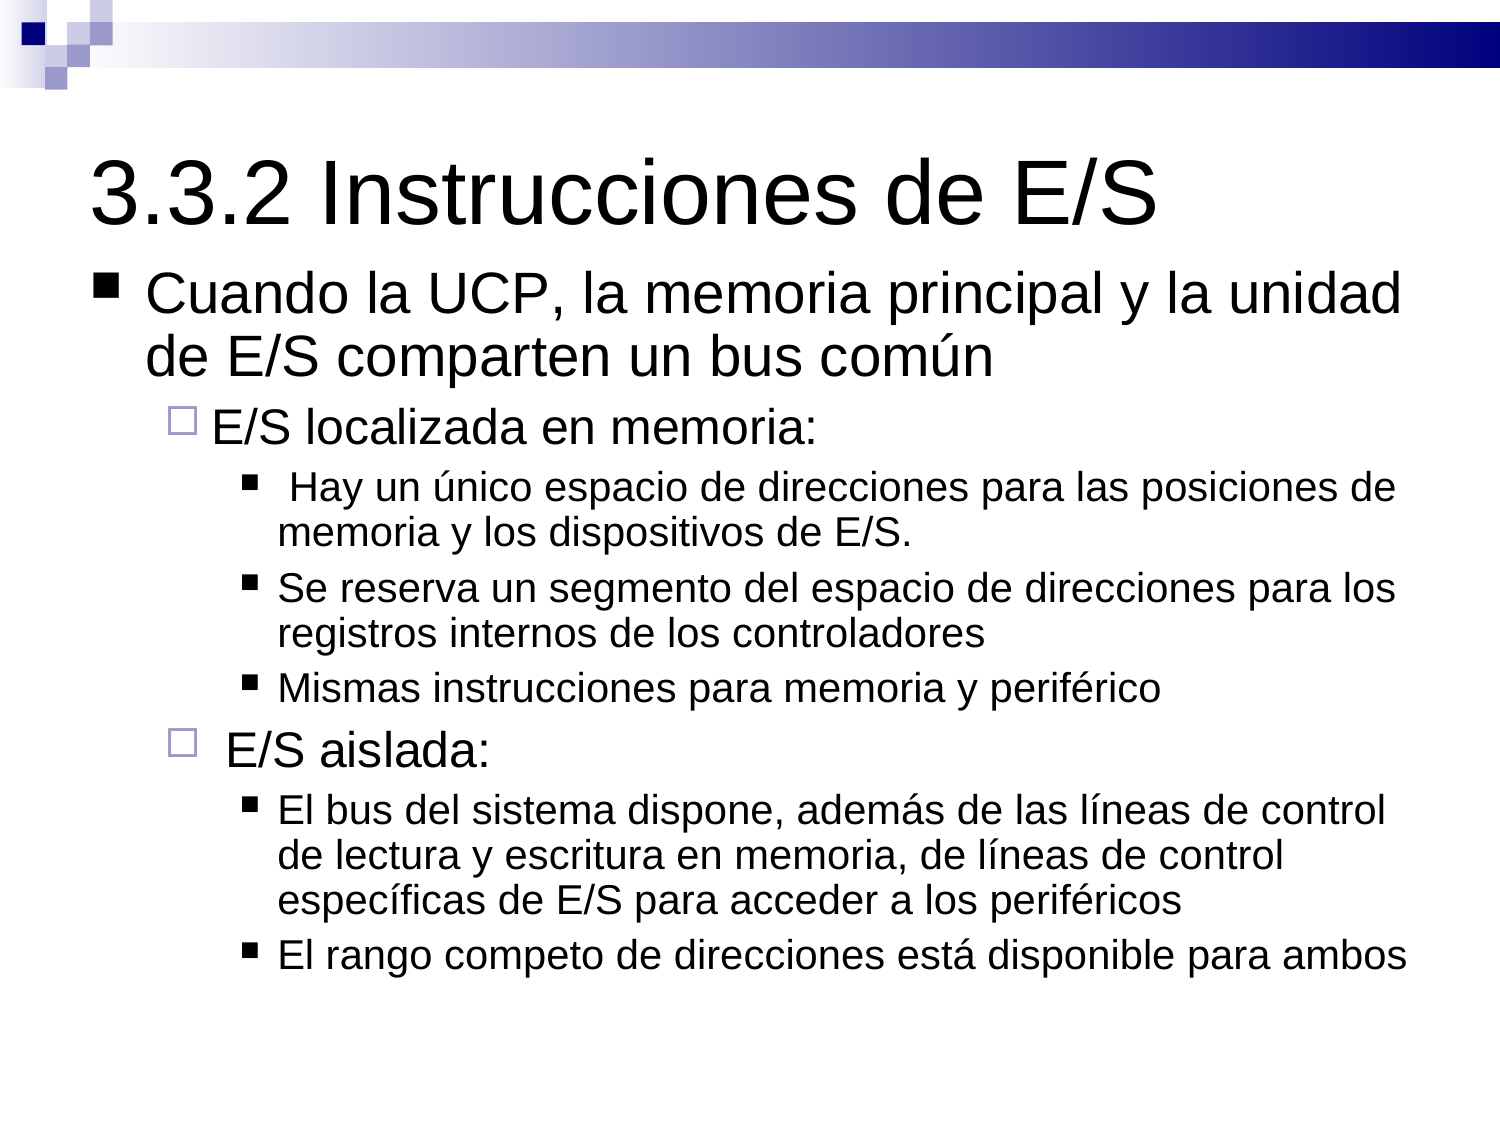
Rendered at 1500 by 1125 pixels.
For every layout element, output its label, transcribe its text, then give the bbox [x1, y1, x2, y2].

title 3.3.2 Instrucciones de E/S [75, 75, 1426, 255]
list Cuando la UCP, la memoria principal y la unidad de E/S comparten un bus común E/S localizada en memoria: Hay un único espacio de direcciones para las posiciones de memoria y los dispositivos de E/S. Se reserva un segmento del espacio de direcciones para los registros internos de los controladores Mismas instrucciones para memoria y periférico E/S aislada: El bus del sistema dispone, además de las líneas de control de lectura y escritura en memoria, de líneas de control específicas de E/S para acceder a los periféricos El rango competo de direcciones está disponible para ambos [75, 255, 1426, 1024]
